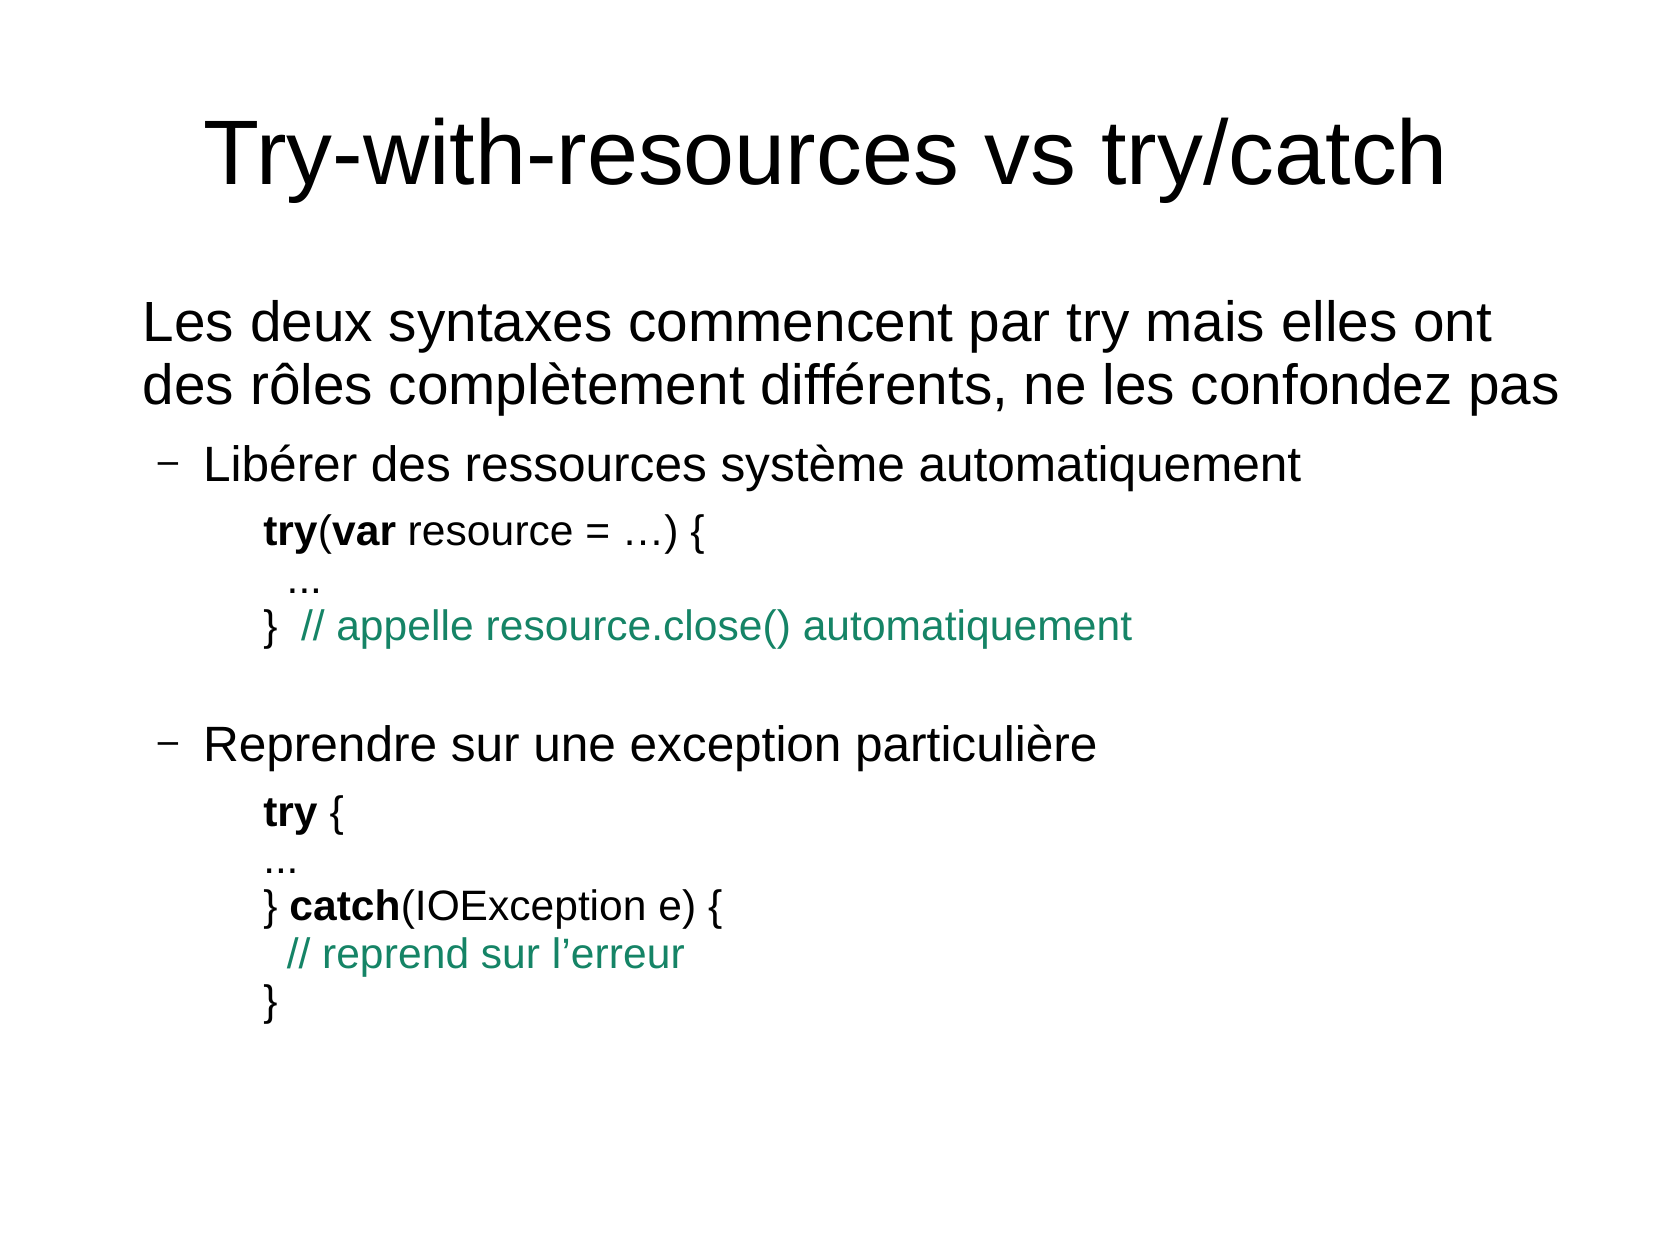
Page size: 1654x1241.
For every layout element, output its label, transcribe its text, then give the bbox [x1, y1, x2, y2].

list Les deux syntaxes commencent par try mais elles ont des rôles complètement différents, ne les confondez pas Libérer des ressources système automatiquement try(var resource = …) { ... } // appelle resource.close() automatiquement Reprendre sur une exception particulière try { ... } catch(IOException e) { // reprend sur l’erreur } [82, 290, 1571, 1051]
title Try-with-resources vs try/catch [82, 49, 1571, 257]
